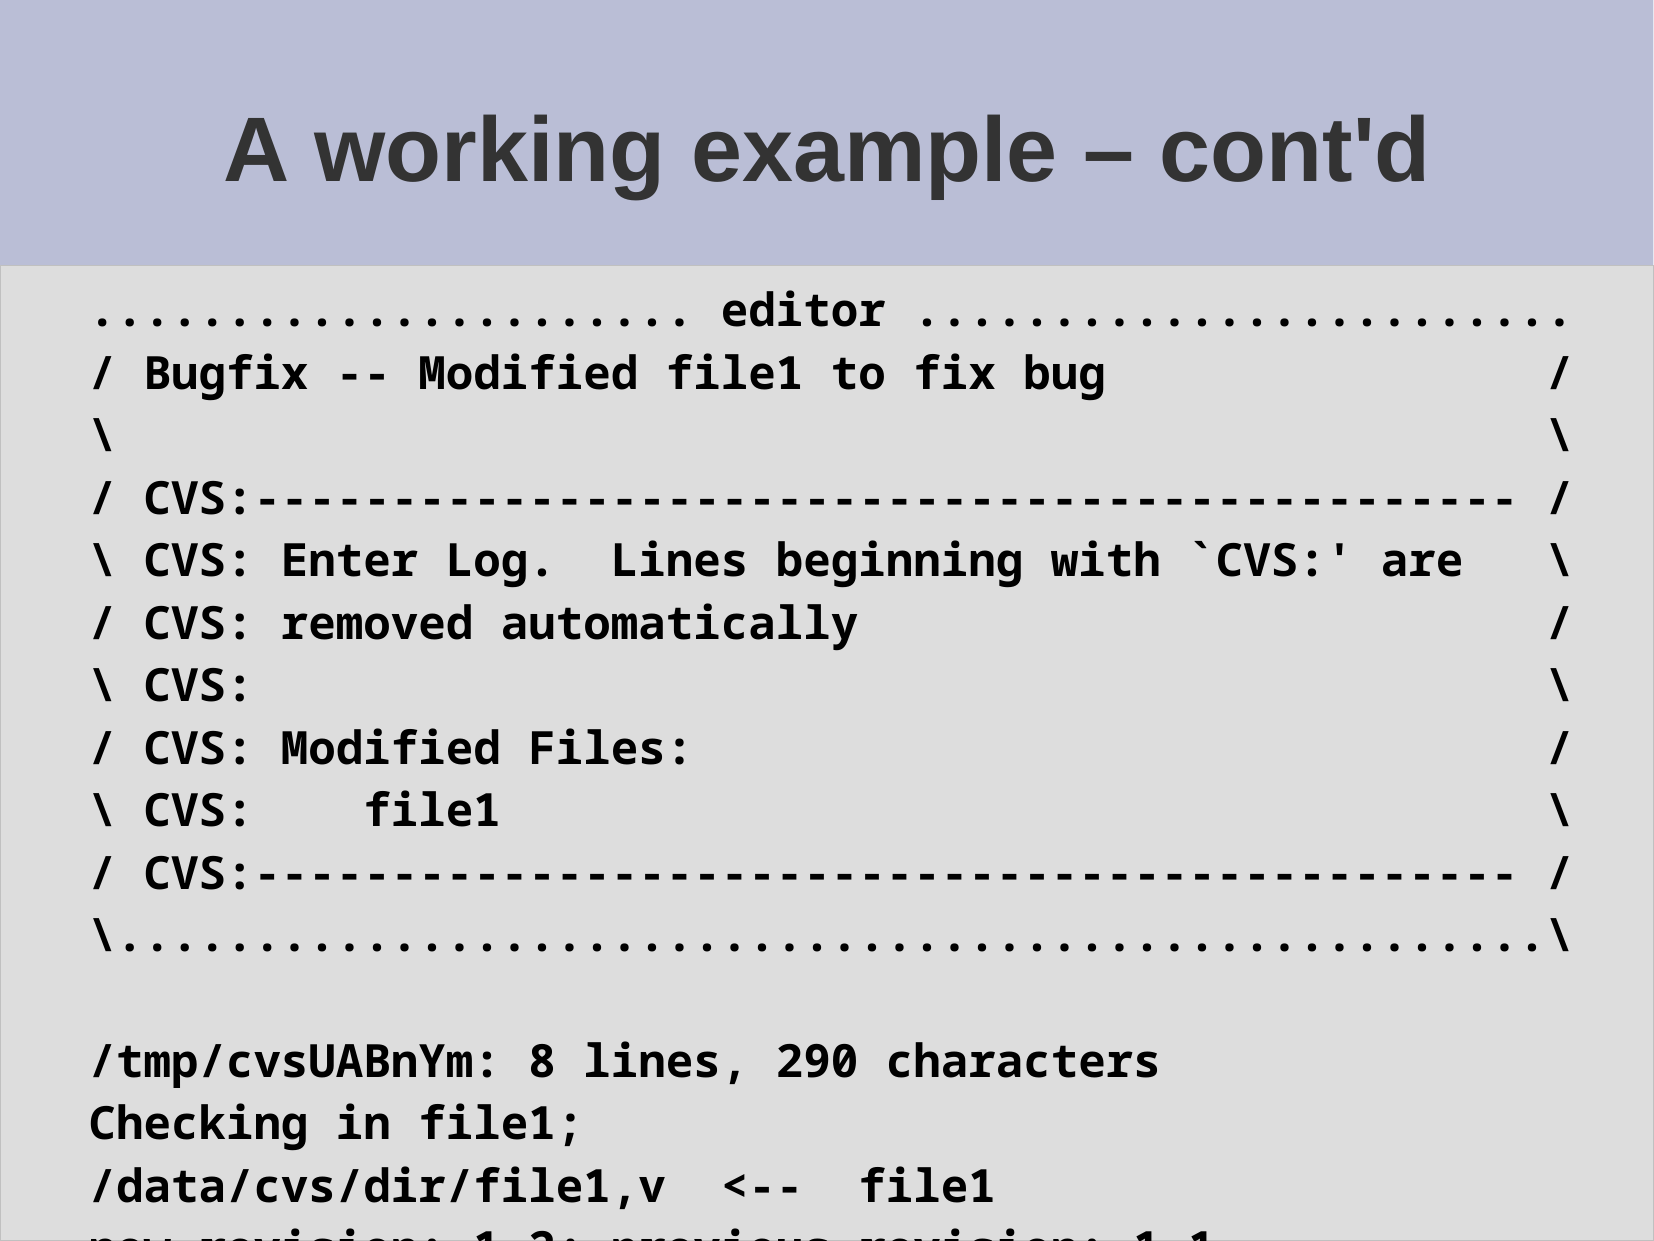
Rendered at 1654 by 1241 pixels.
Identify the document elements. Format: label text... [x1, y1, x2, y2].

title A working example – cont'd [121, 46, 1534, 254]
text_box ...................... editor ........................ / Bugfix -- Modified file1 to fix bug / \ \ / CVS:---------------------------------------------- / \ CVS: Enter Log. Lines beginning with `CVS:' are \ / CVS: removed automatically / \ CVS: \ / CVS: Modified Files: / \ CVS: file1 \ / CVS:---------------------------------------------- / \....................................................\ /tmp/cvsUABnYm: 8 lines, 290 characters Checking in file1; /data/cvs/dir/file1,v <-- file1 new revision: 1.2; previous revision: 1.1 done % [88, 277, 1595, 1134]
